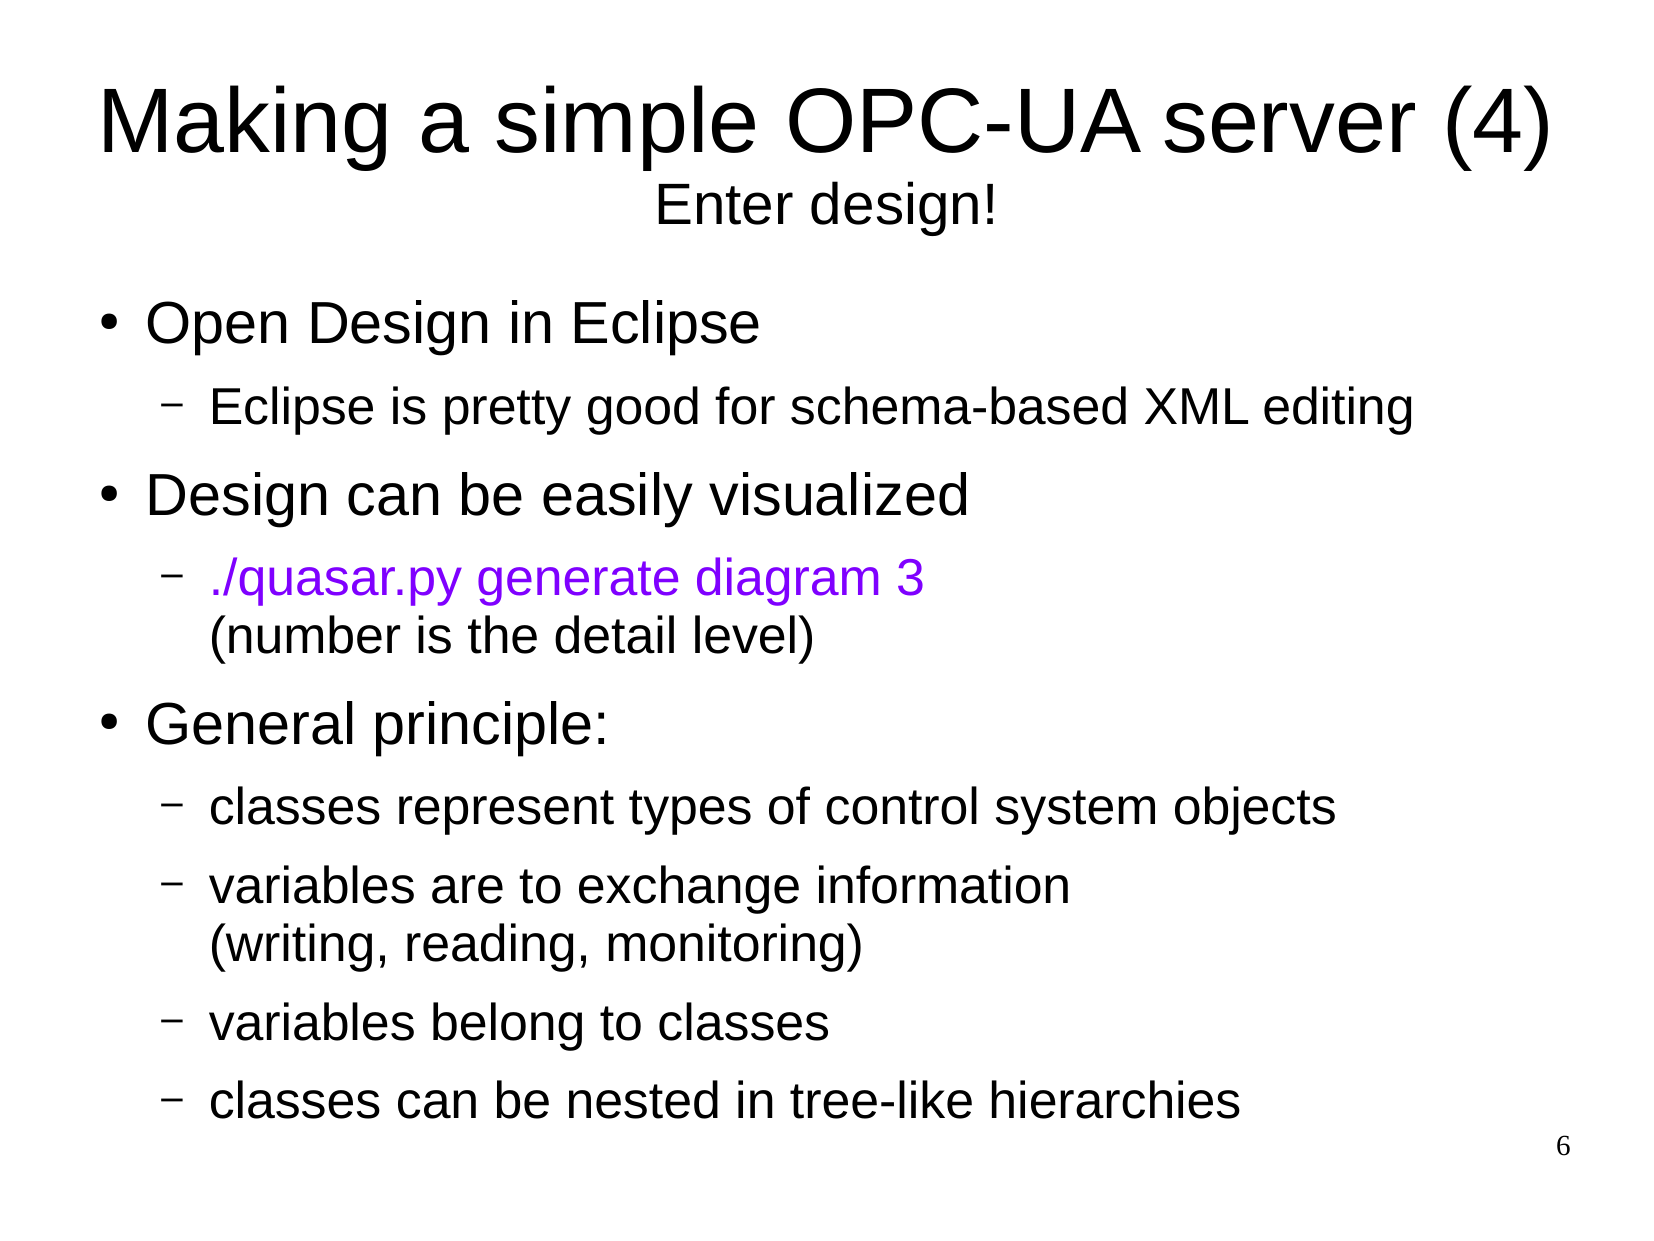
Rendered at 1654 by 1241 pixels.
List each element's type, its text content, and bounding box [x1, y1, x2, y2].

title Making a simple OPC-UA server (4) Enter design! [82, 49, 1571, 257]
list Open Design in Eclipse Eclipse is pretty good for schema-based XML editing Design can be easily visualized ./quasar.py generate diagram 3 (number is the detail level) General principle: classes represent types of control system objects variables are to exchange information (writing, reading, monitoring) variables belong to classes classes can be nested in tree-like hierarchies [82, 290, 1595, 1134]
